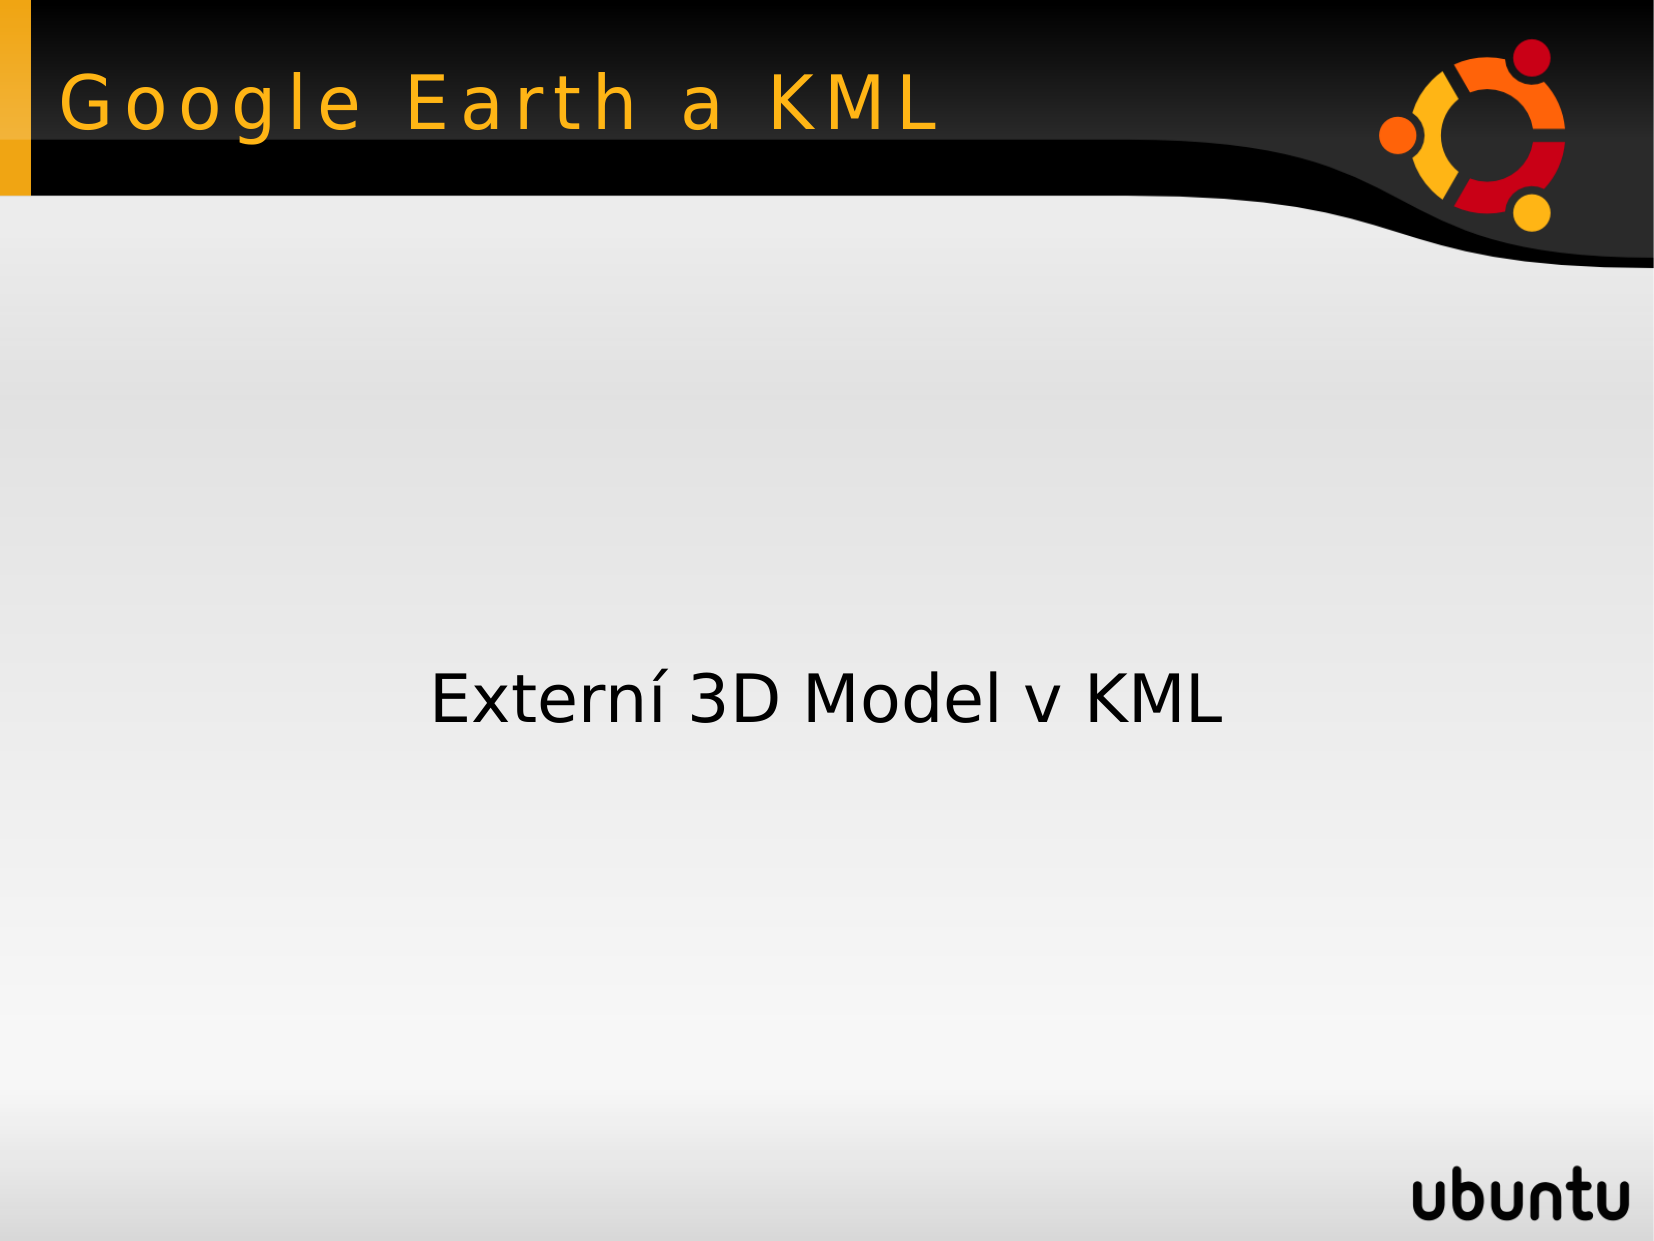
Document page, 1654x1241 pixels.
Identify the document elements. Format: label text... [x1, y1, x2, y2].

picture [0, 0, 1654, 1241]
title Google Earth a KML [59, 29, 1270, 178]
subtitle Externí 3D Model v KML [82, 290, 1571, 1109]
